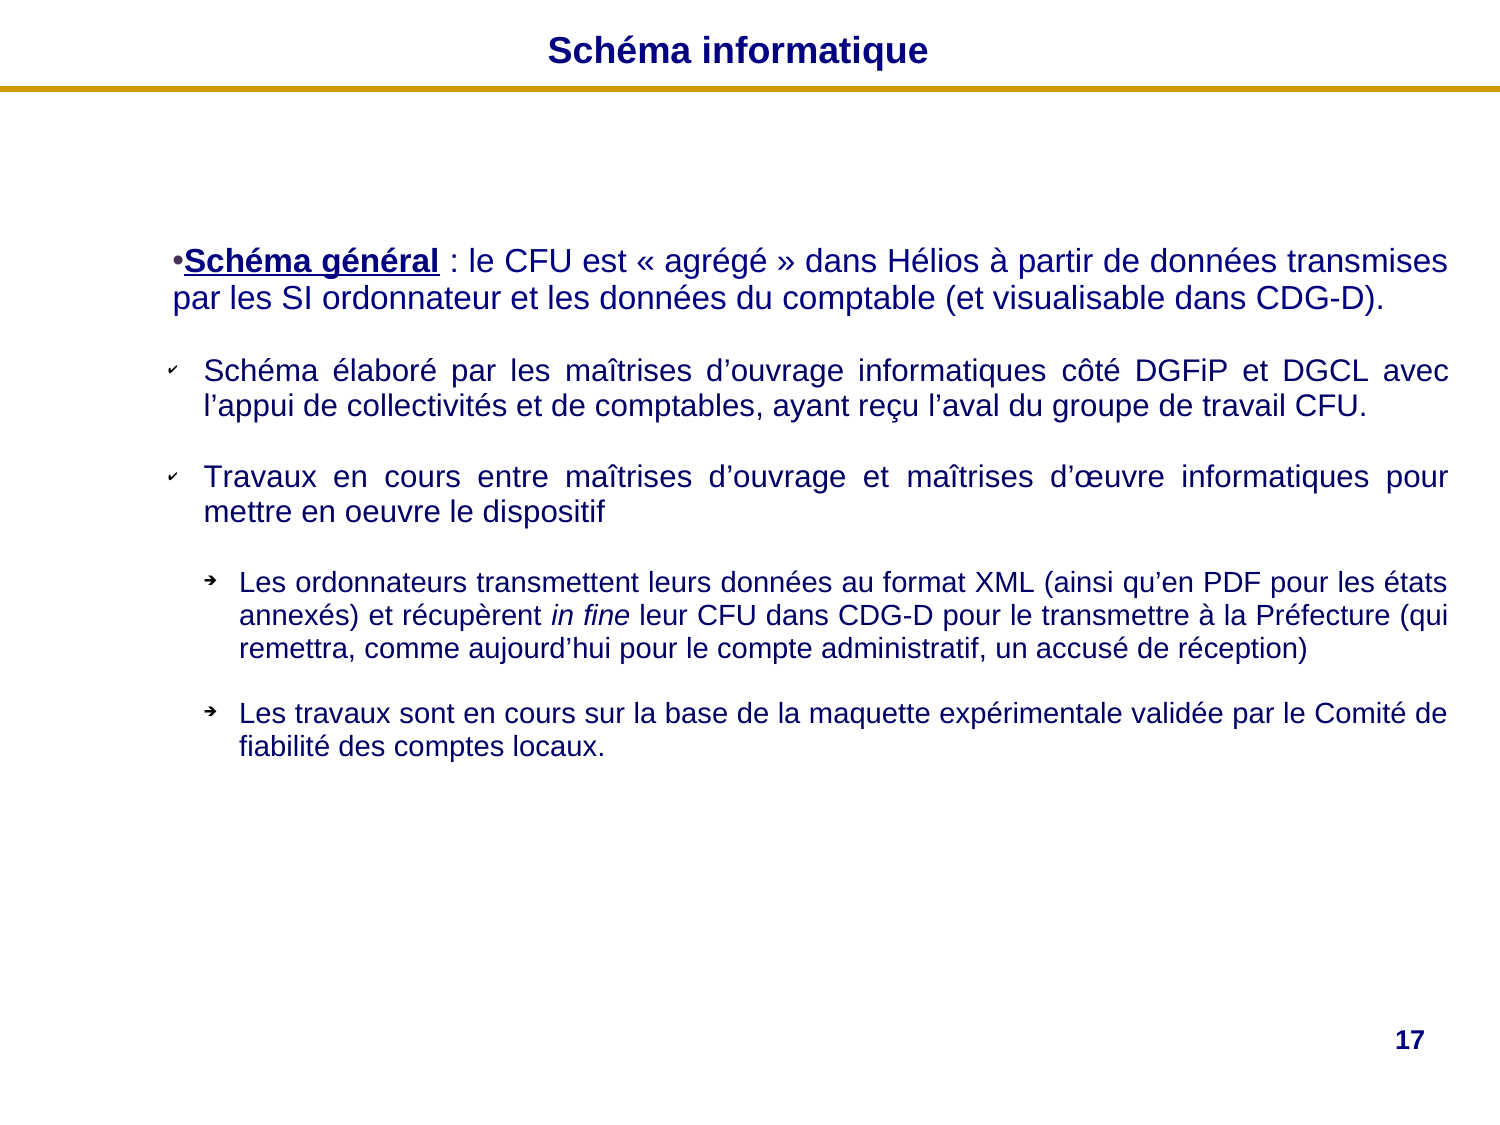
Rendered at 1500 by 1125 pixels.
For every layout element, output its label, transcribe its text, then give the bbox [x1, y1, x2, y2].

text_box Schéma général : le CFU est « agrégé » dans Hélios à partir de données transmises par les SI ordonnateur et les données du comptable (et visualisable dans CDG-D). Schéma élaboré par les maîtrises d’ouvrage informatiques côté DGFiP et DGCL avec l’appui de collectivités et de comptables, ayant reçu l’aval du groupe de travail CFU. Travaux en cours entre maîtrises d’ouvrage et maîtrises d’œuvre informatiques pour mettre en oeuvre le dispositif Les ordonnateurs transmettent leurs données au format XML (ainsi qu’en PDF pour les états annexés) et récupèrent in fine leur CFU dans CDG-D pour le transmettre à la Préfecture (qui remettra, comme aujourd’hui pour le compte administratif, un accusé de réception) Les travaux sont en cours sur la base de la maquette expérimentale validée par le Comité de fiabilité des comptes locaux. [82, 234, 1465, 909]
title Schéma informatique [0, 0, 1489, 101]
